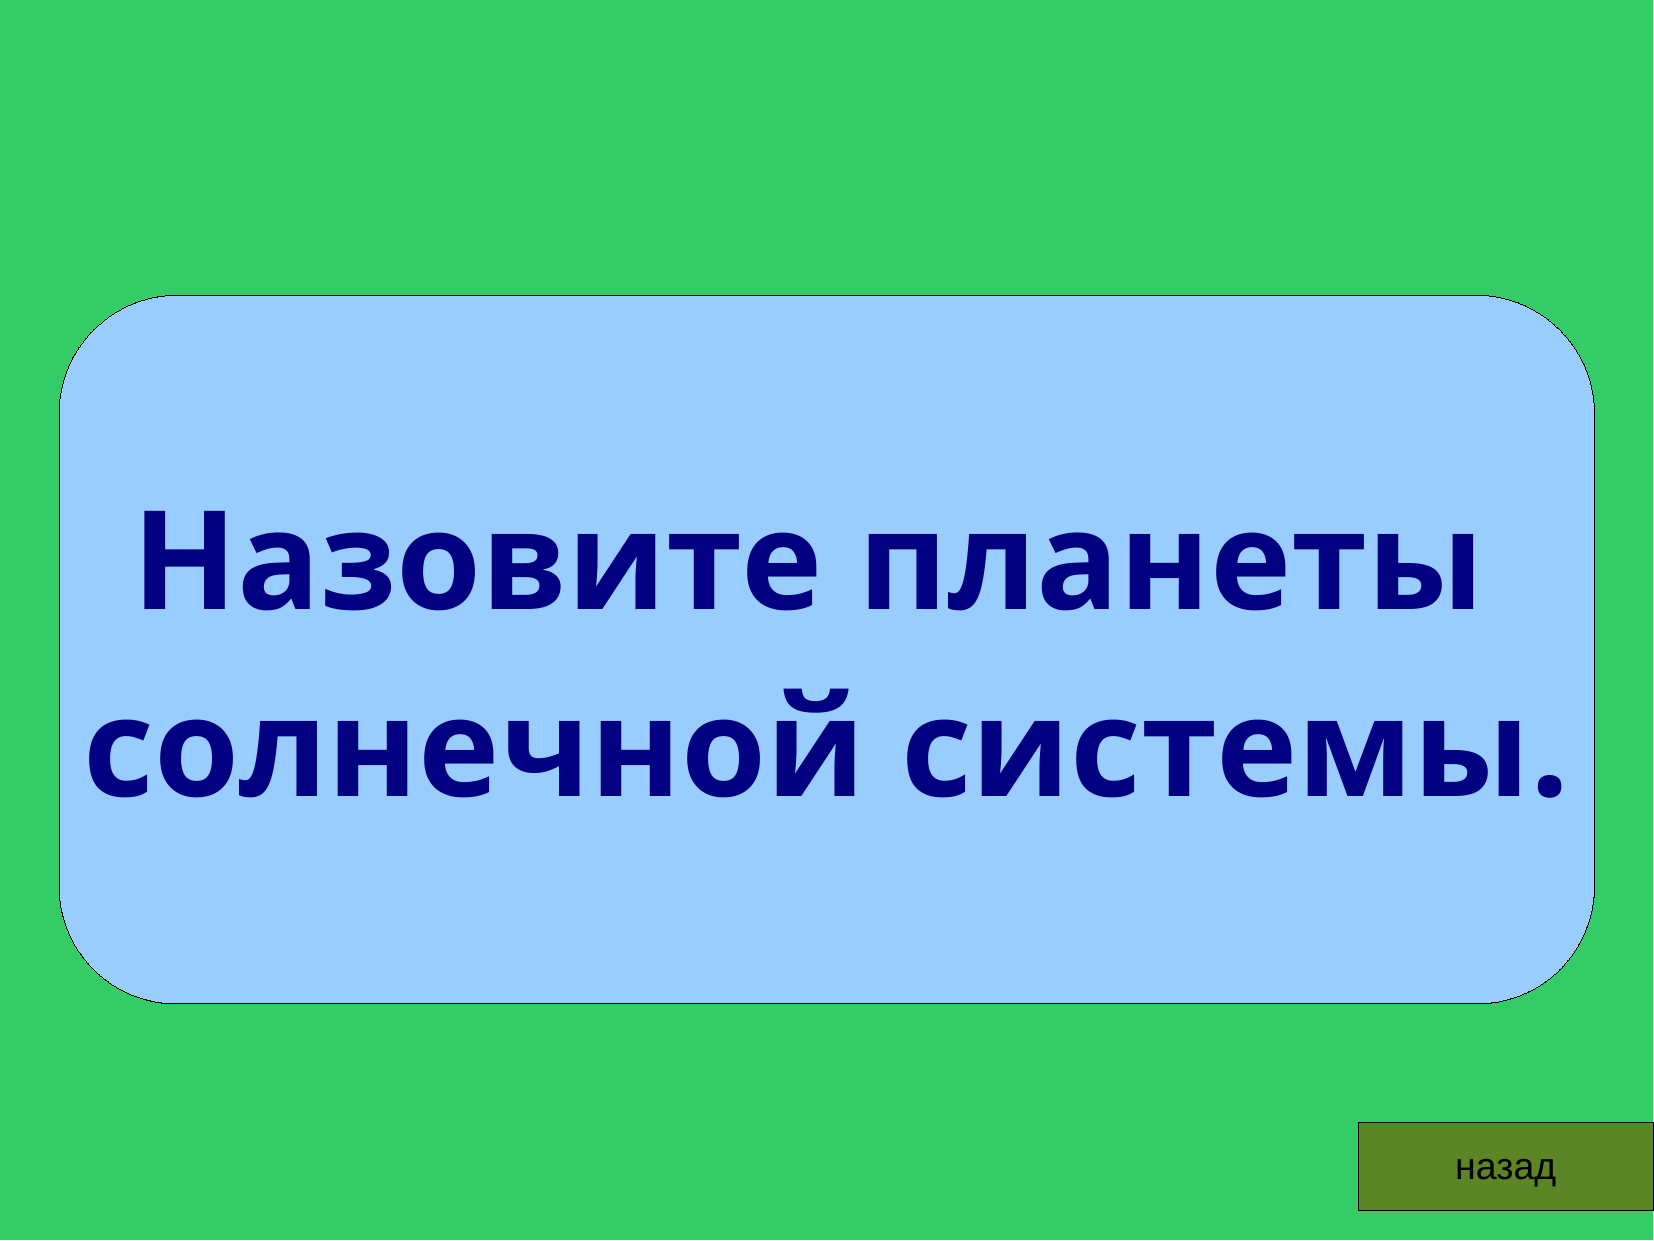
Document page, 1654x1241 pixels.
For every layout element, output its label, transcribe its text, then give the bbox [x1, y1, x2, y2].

text_box Назовите планеты солнечной системы. [59, 295, 1595, 1004]
text_box назад [1358, 1122, 1654, 1211]
